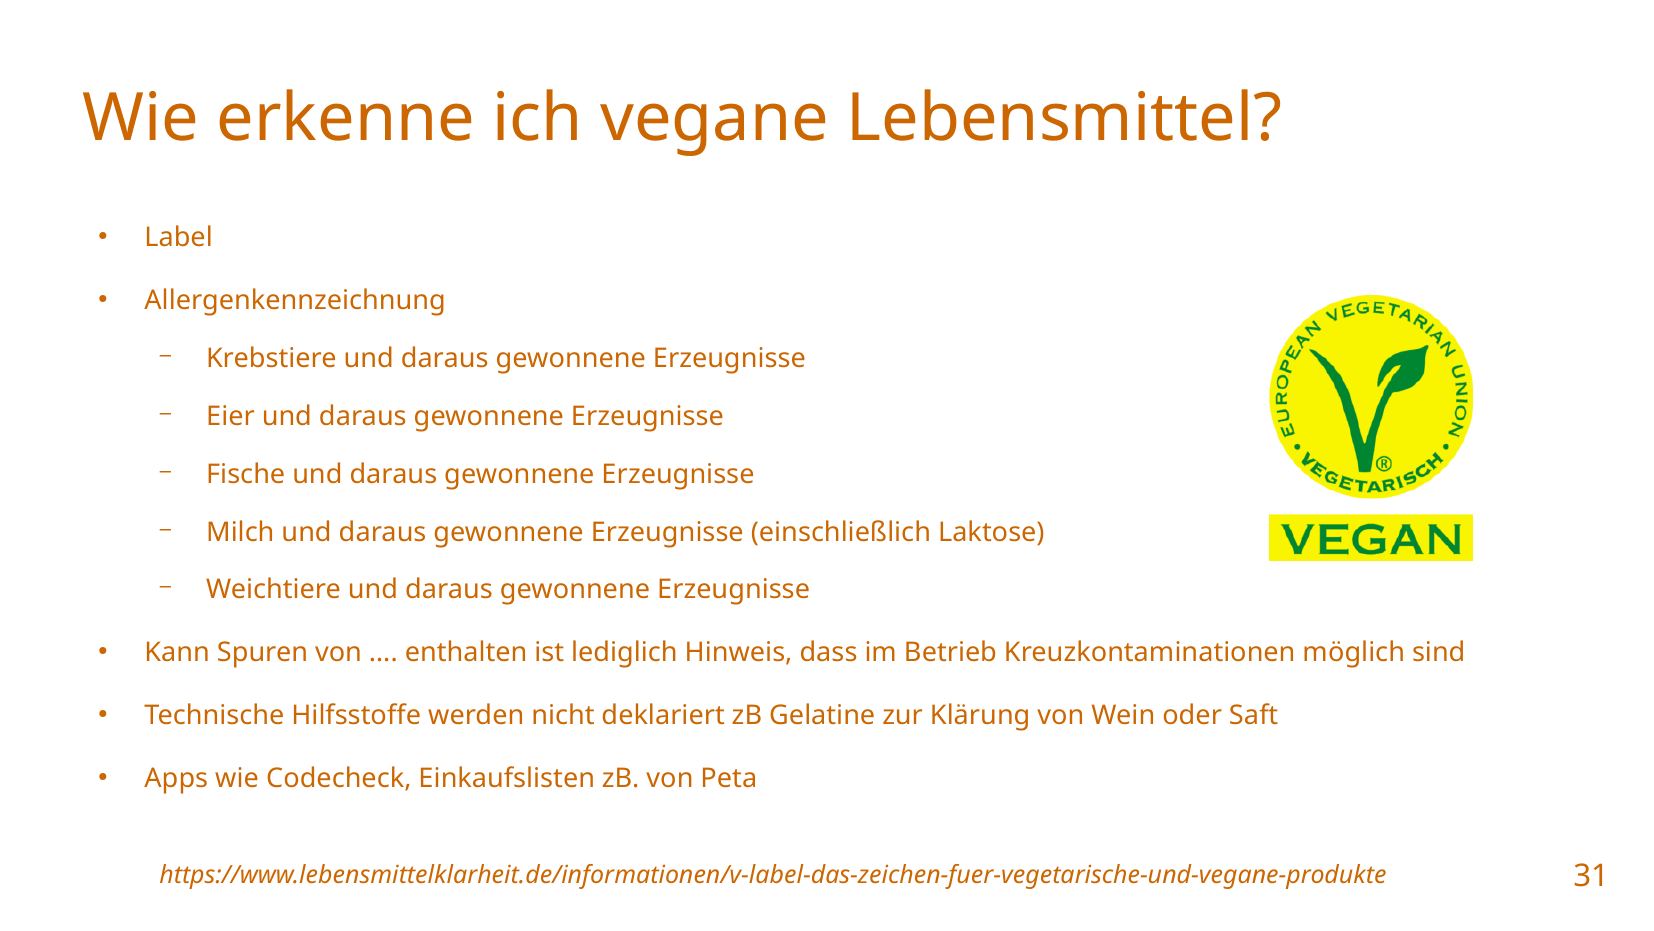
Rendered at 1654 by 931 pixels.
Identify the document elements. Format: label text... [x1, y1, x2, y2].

list Label Allergenkennzeichnung Krebstiere und daraus gewonnene Erzeugnisse Eier und daraus gewonnene Erzeugnisse Fische und daraus gewonnene Erzeugnisse Milch und daraus gewonnene Erzeugnisse (einschließlich Laktose) Weichtiere und daraus gewonnene Erzeugnisse Kann Spuren von …. enthalten ist lediglich Hinweis, dass im Betrieb Kreuzkontaminationen möglich sind Technische Hilfsstoffe werden nicht deklariert zB Gelatine zur Klärung von Wein oder Saft Apps wie Codecheck, Einkaufslisten zB. von Peta [82, 217, 1571, 798]
title Wie erkenne ich vegane Lebensmittel? [82, 12, 1571, 217]
picture [1269, 295, 1473, 562]
list https://www.lebensmittelklarheit.de/informationen/v-label-das-zeichen-fuer-vegetarische-und-vegane-produkte [88, 856, 1452, 931]
